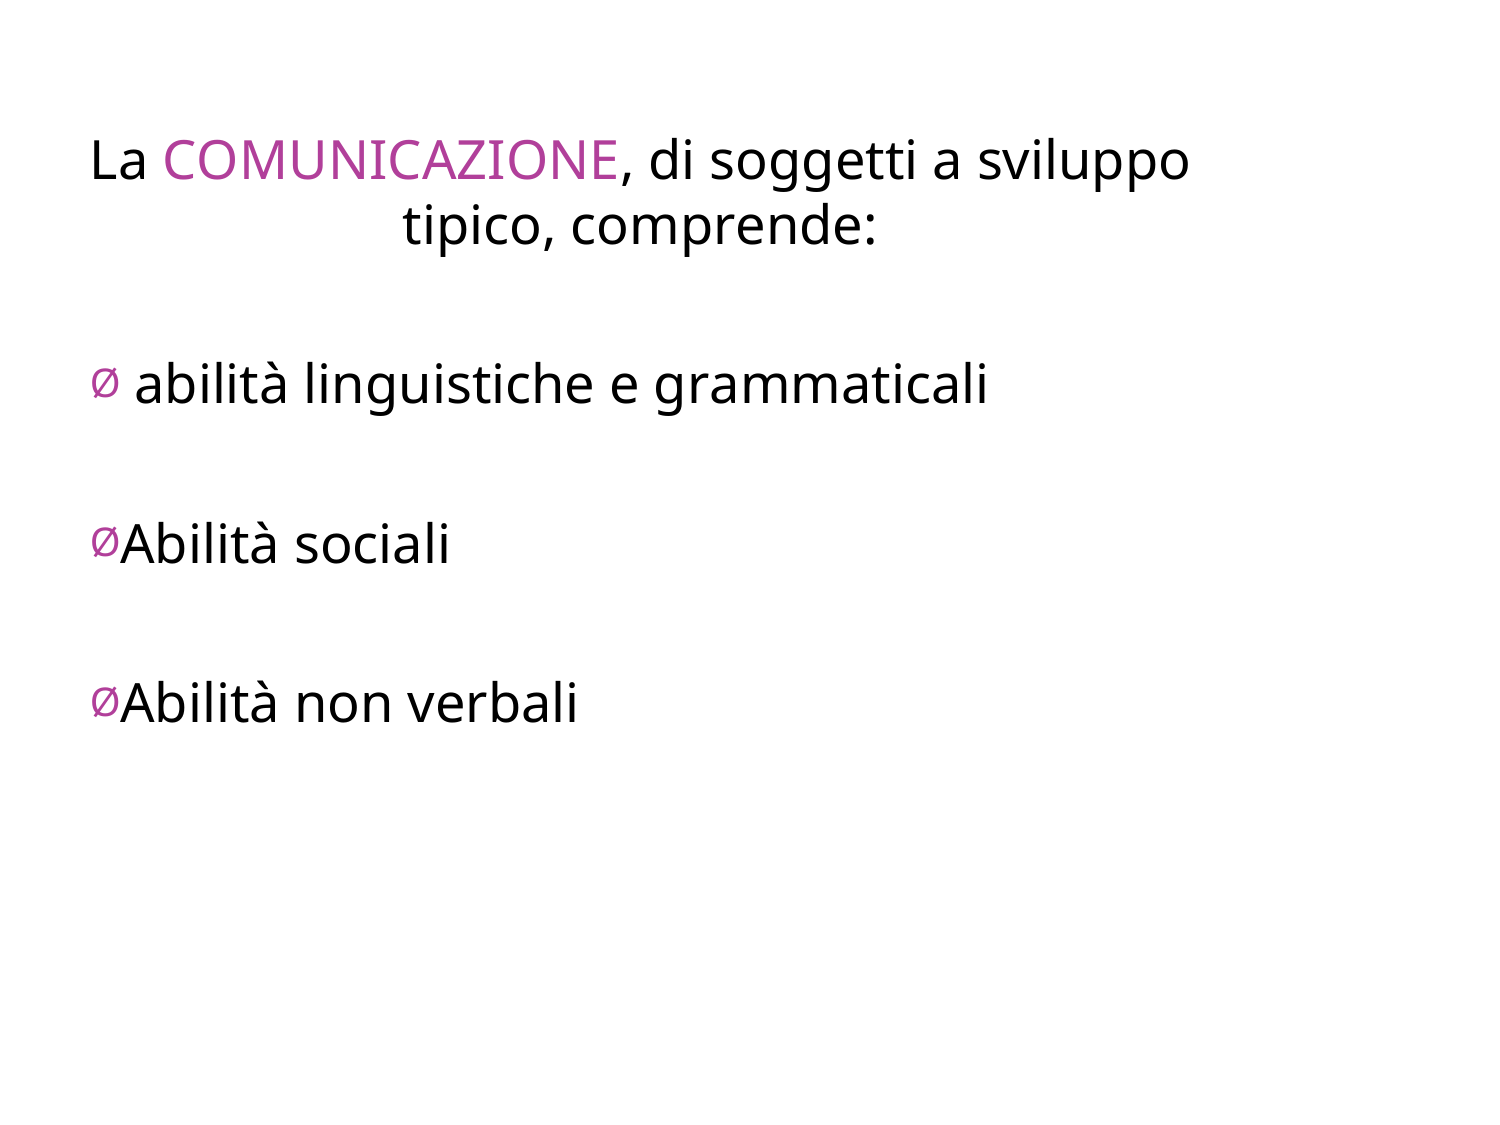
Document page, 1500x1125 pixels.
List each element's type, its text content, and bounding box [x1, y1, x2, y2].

list La COMUNICAZIONE, di soggetti a sviluppo tipico, comprende: abilità linguistiche e grammaticali Abilità sociali Abilità non verbali [75, 118, 1263, 1059]
